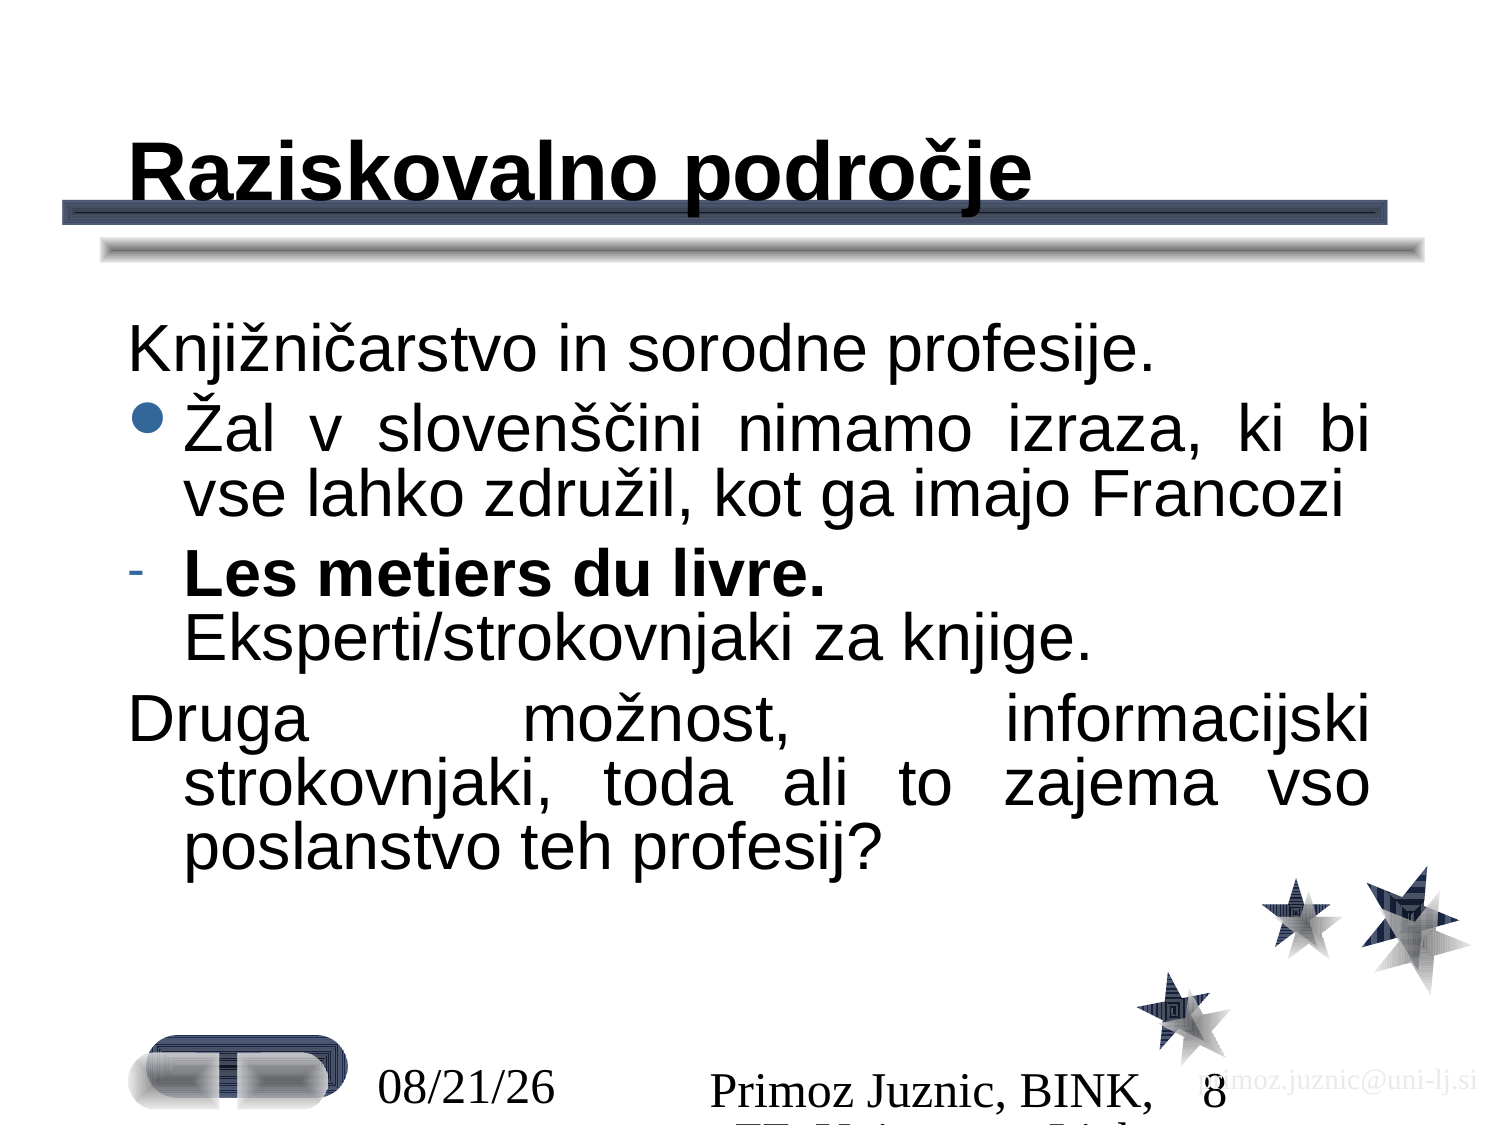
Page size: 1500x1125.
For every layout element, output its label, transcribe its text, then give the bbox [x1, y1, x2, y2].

title Raziskovalno področje [112, 37, 1388, 225]
list Knjižničarstvo in sorodne profesije. Žal v slovenščini nimamo izraza, ki bi vse lahko združil, kot ga imajo Francozi Les metiers du livre. Eksperti/strokovnjaki za knjige. Druga možnost, informacijski strokovnjaki, toda ali to zajema vso poslanstvo teh profesij? [112, 312, 1388, 988]
